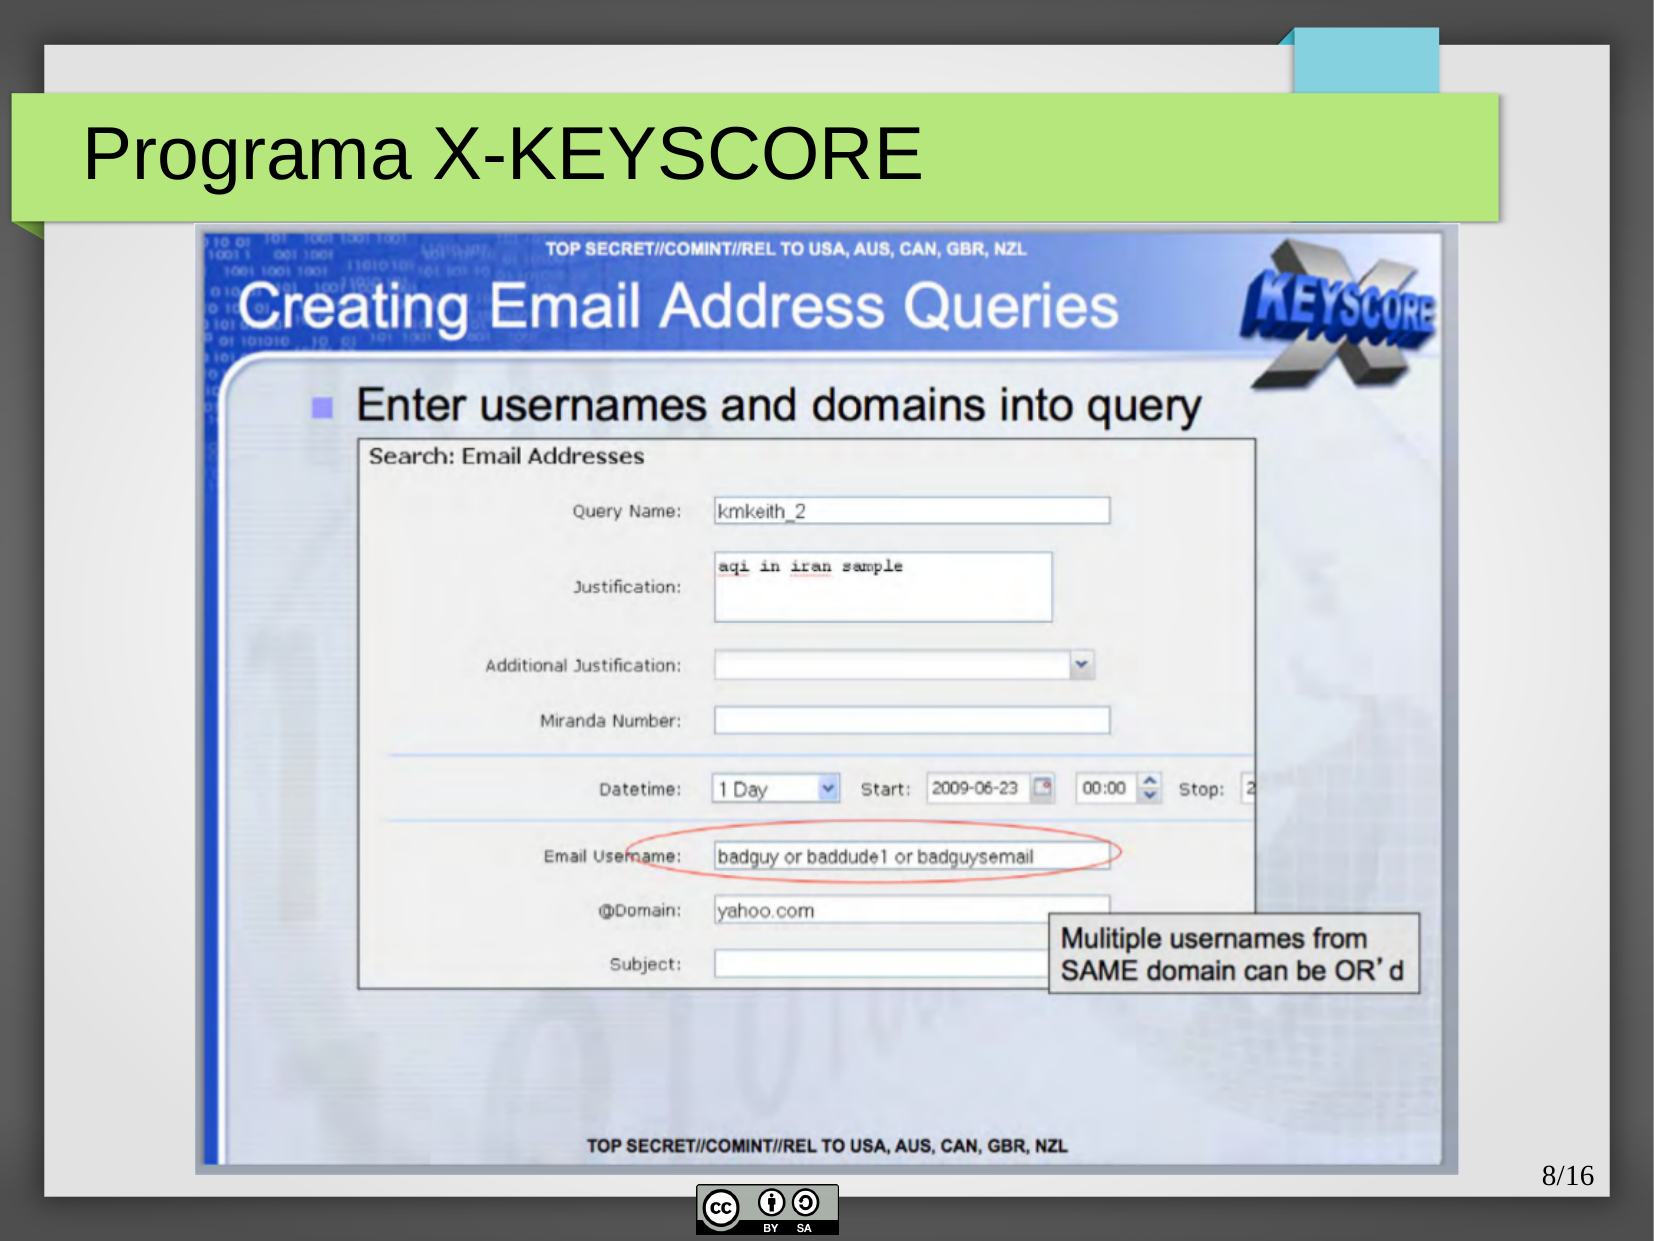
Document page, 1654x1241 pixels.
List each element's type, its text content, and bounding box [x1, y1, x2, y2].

picture [0, 0, 1654, 1241]
title Programa X-KEYSCORE [82, 94, 1264, 213]
